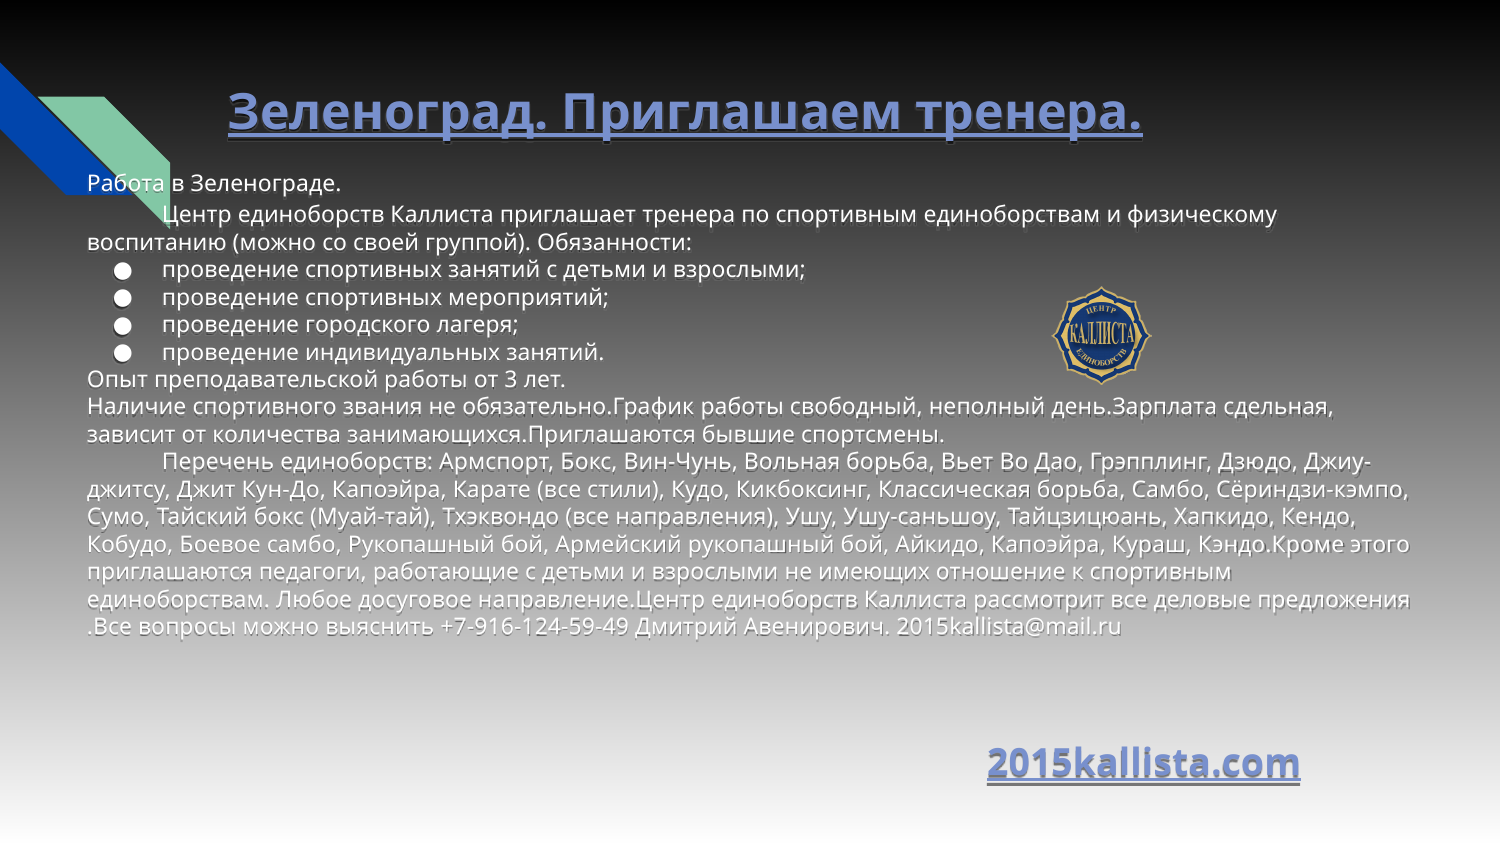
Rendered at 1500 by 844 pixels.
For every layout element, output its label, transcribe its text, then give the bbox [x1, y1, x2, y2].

text_box 2015kallista.com [848, 722, 1441, 782]
list Работа в Зеленограде. Центр единоборств Каллиста приглашает тренера по спортивным единоборствам и физическому воспитанию (можно со своей группой). Обязанности: проведение спортивных занятий с детьми и взрослыми; проведение спортивных мероприятий; проведение городского лагеря; проведение индивидуальных занятий. Опыт преподавательской работы от 3 лет. Наличие спортивного звания не обязательно.График работы свободный, неполный день.Зарплата сдельная, зависит от количества занимающихся.Приглашаются бывшие спортсмены. Перечень единоборств: Армспорт, Бокс, Вин-Чунь, Вольная борьба, Вьет Во Дао, Грэпплинг, Дзюдо, Джиу-джитсу, Джит Кун-До, Капоэйра, Карате (все стили), Кудо, Кикбоксинг, Классическая борьба, Самбо, Сёриндзи-кэмпо, Сумо, Тайский бокс (Муай-тай), Тхэквондо (все направления), Ушу, Ушу-саньшоу, Тайцзицюань, Хапкидо, Кендо, Кобудо, Боевое самбо, Рукопашный бой, Армейский рукопашный бой, Айкидо, Капоэйра, Кураш, Кэндо.Кроме этого приглашаются педагоги, работающие с детьми и взрослыми не имеющих отношение к спортивным единоборствам. Любое досуговое направление.Центр единоборств Каллиста рассмотрит все деловые предложения .Все вопросы можно выяснить +7-916-124-59-49 Дмитрий Авенирович. 2015kallista@mail.ru [71, 153, 1429, 710]
picture [1001, 269, 1202, 402]
title Зеленоград. Приглашаем тренера. [212, 64, 1368, 153]
